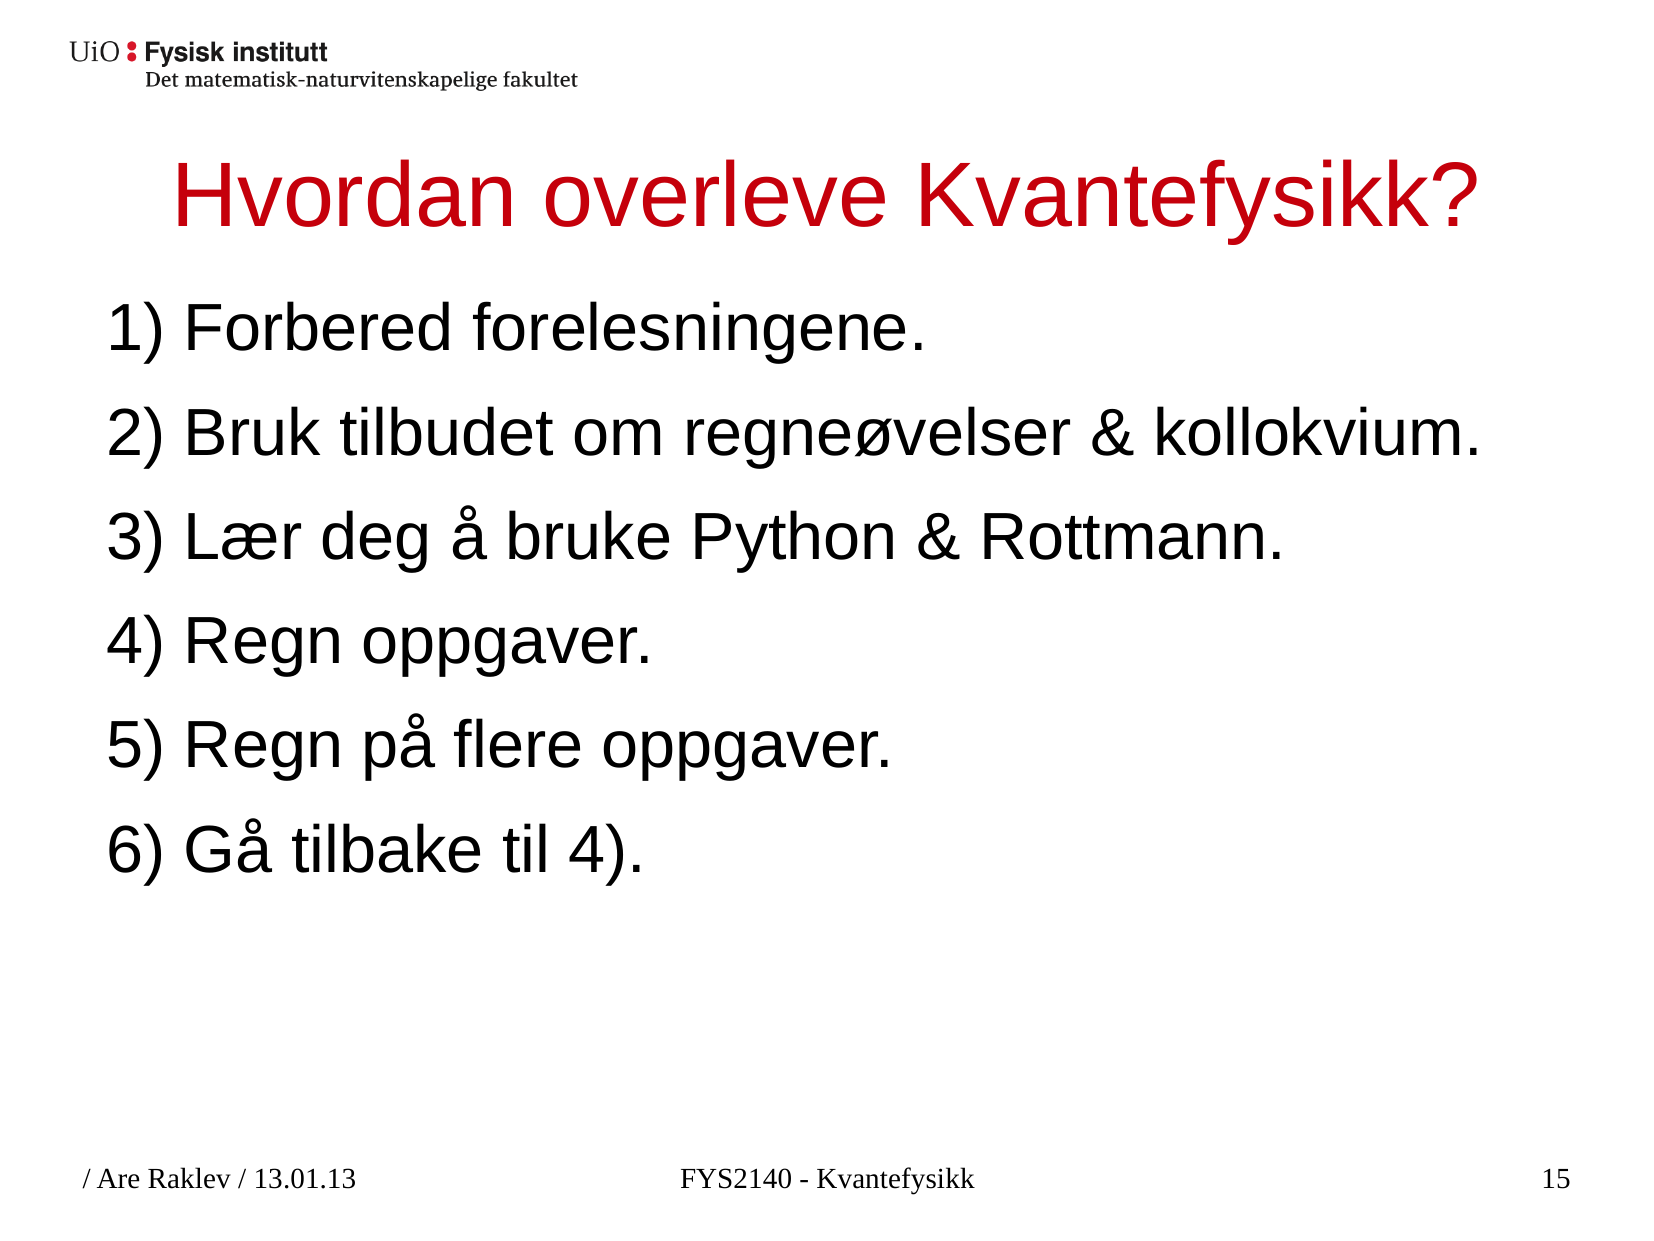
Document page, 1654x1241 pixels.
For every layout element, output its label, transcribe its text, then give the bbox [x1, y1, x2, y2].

picture [68, 37, 581, 93]
title Hvordan overleve Kvantefysikk? [82, 90, 1571, 298]
list Forbered forelesningene. Bruk tilbudet om regneøvelser & kollokvium. Lær deg å bruke Python & Rottmann. Regn oppgaver. Regn på flere oppgaver. Gå tilbake til 4). [106, 290, 1595, 1094]
